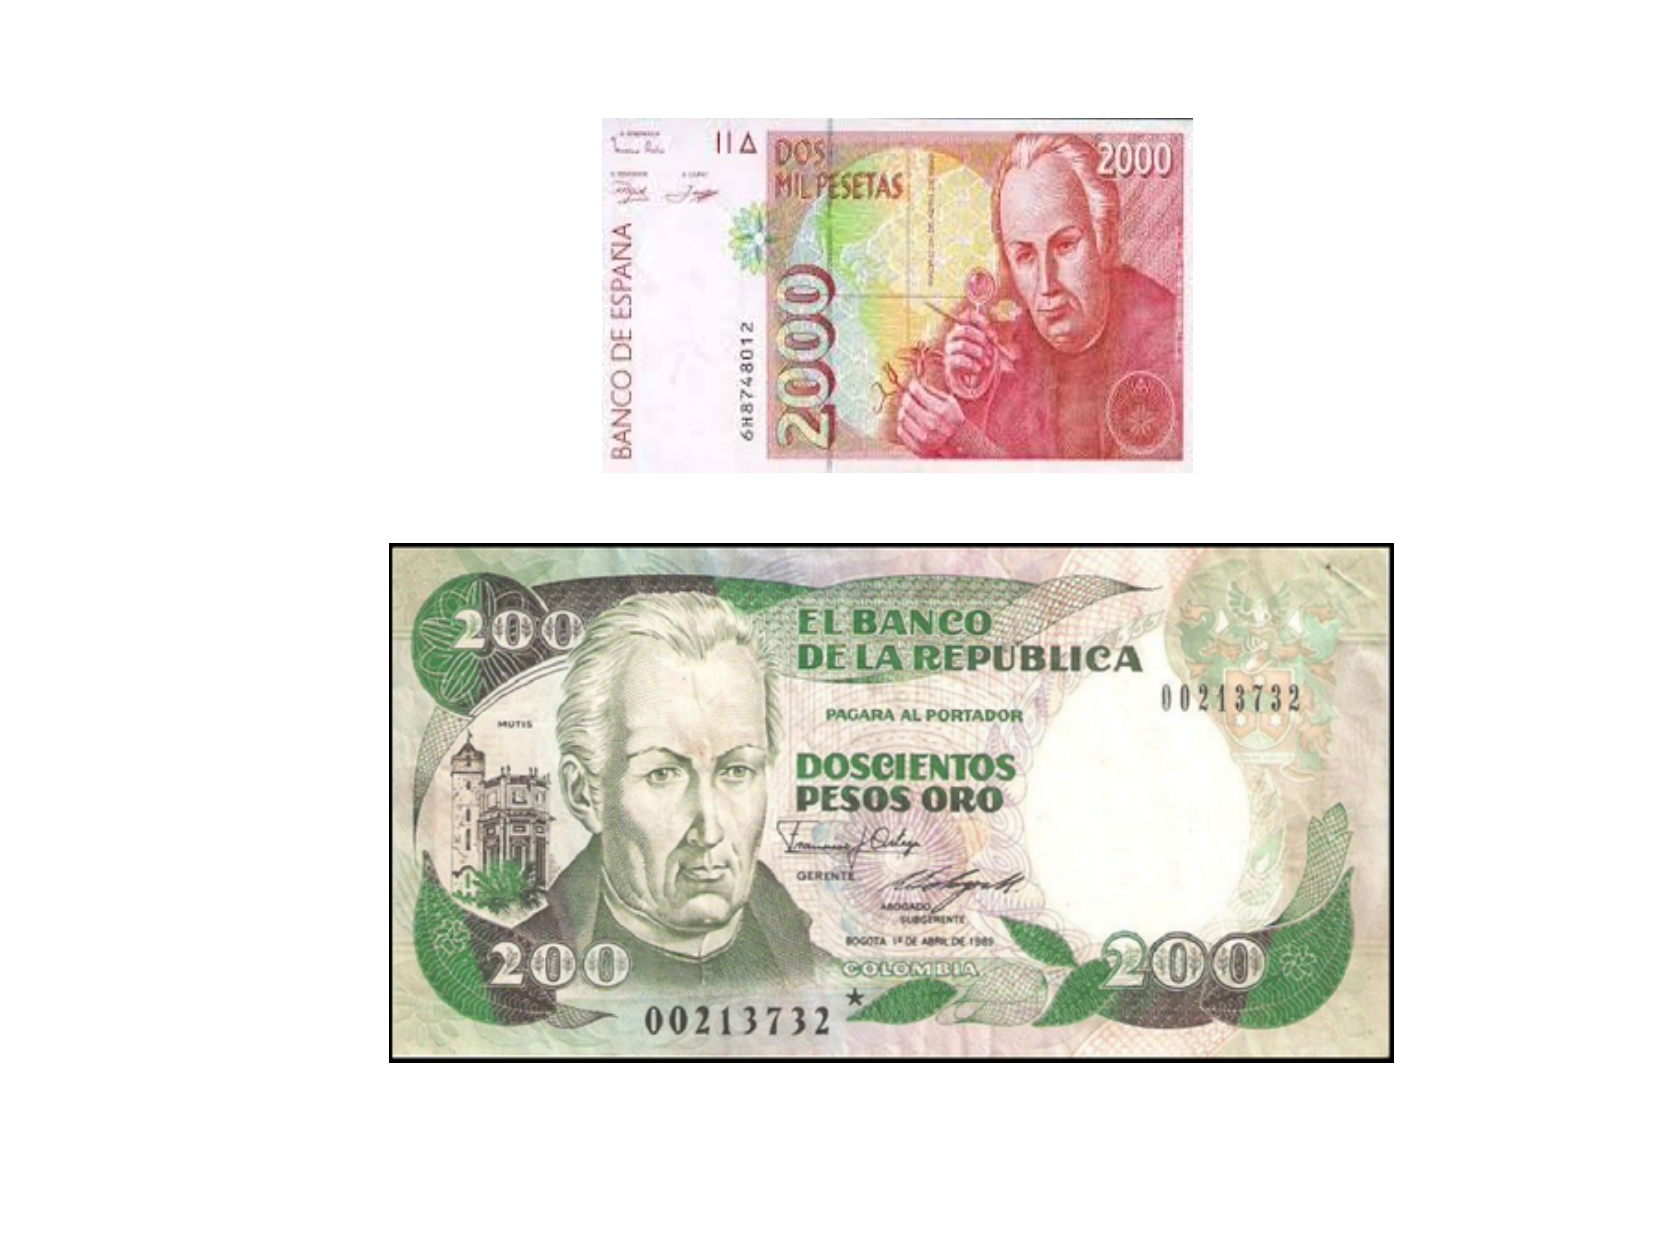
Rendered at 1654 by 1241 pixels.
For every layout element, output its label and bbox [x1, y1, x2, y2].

picture [389, 543, 1394, 1063]
picture [602, 118, 1193, 473]
